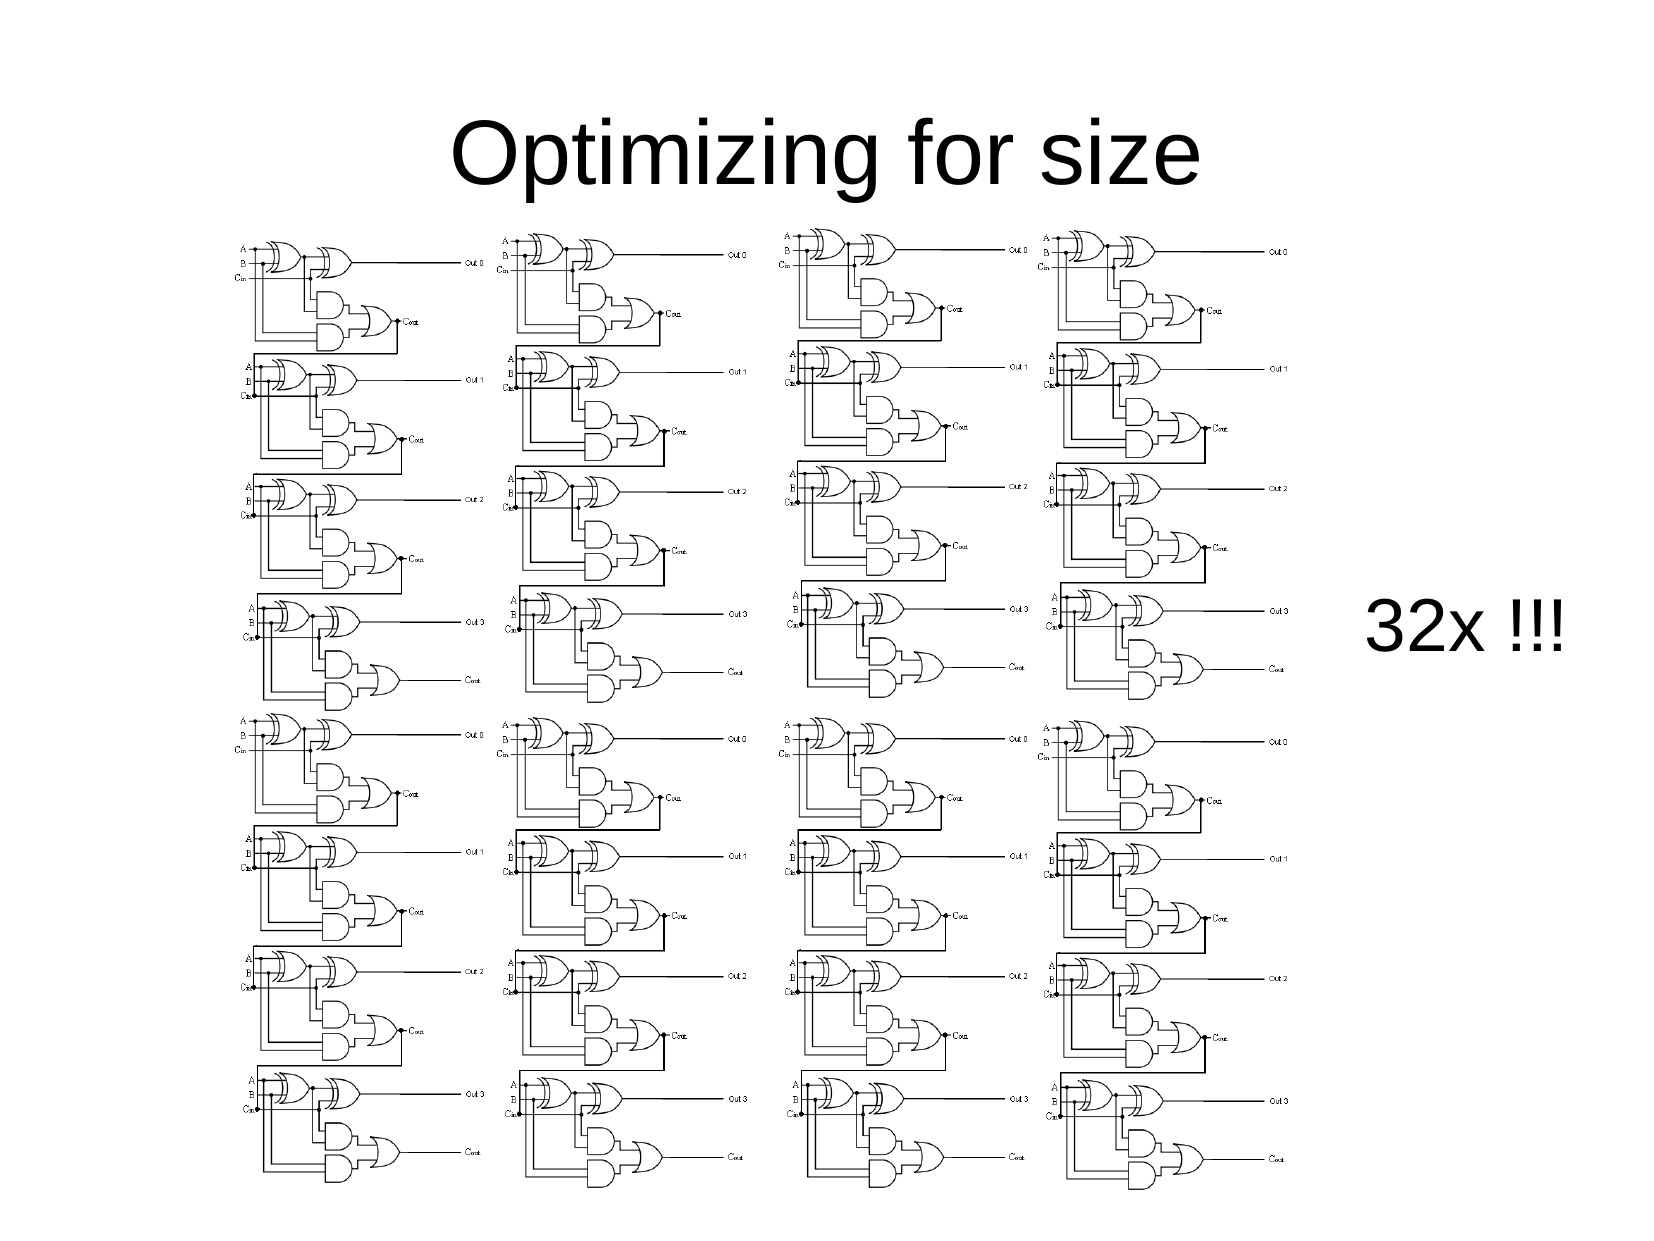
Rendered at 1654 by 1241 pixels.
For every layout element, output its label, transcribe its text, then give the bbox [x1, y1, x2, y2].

picture [234, 227, 1320, 1212]
title Optimizing for size [82, 56, 1571, 250]
text_box 32x !!! [1350, 576, 1584, 676]
